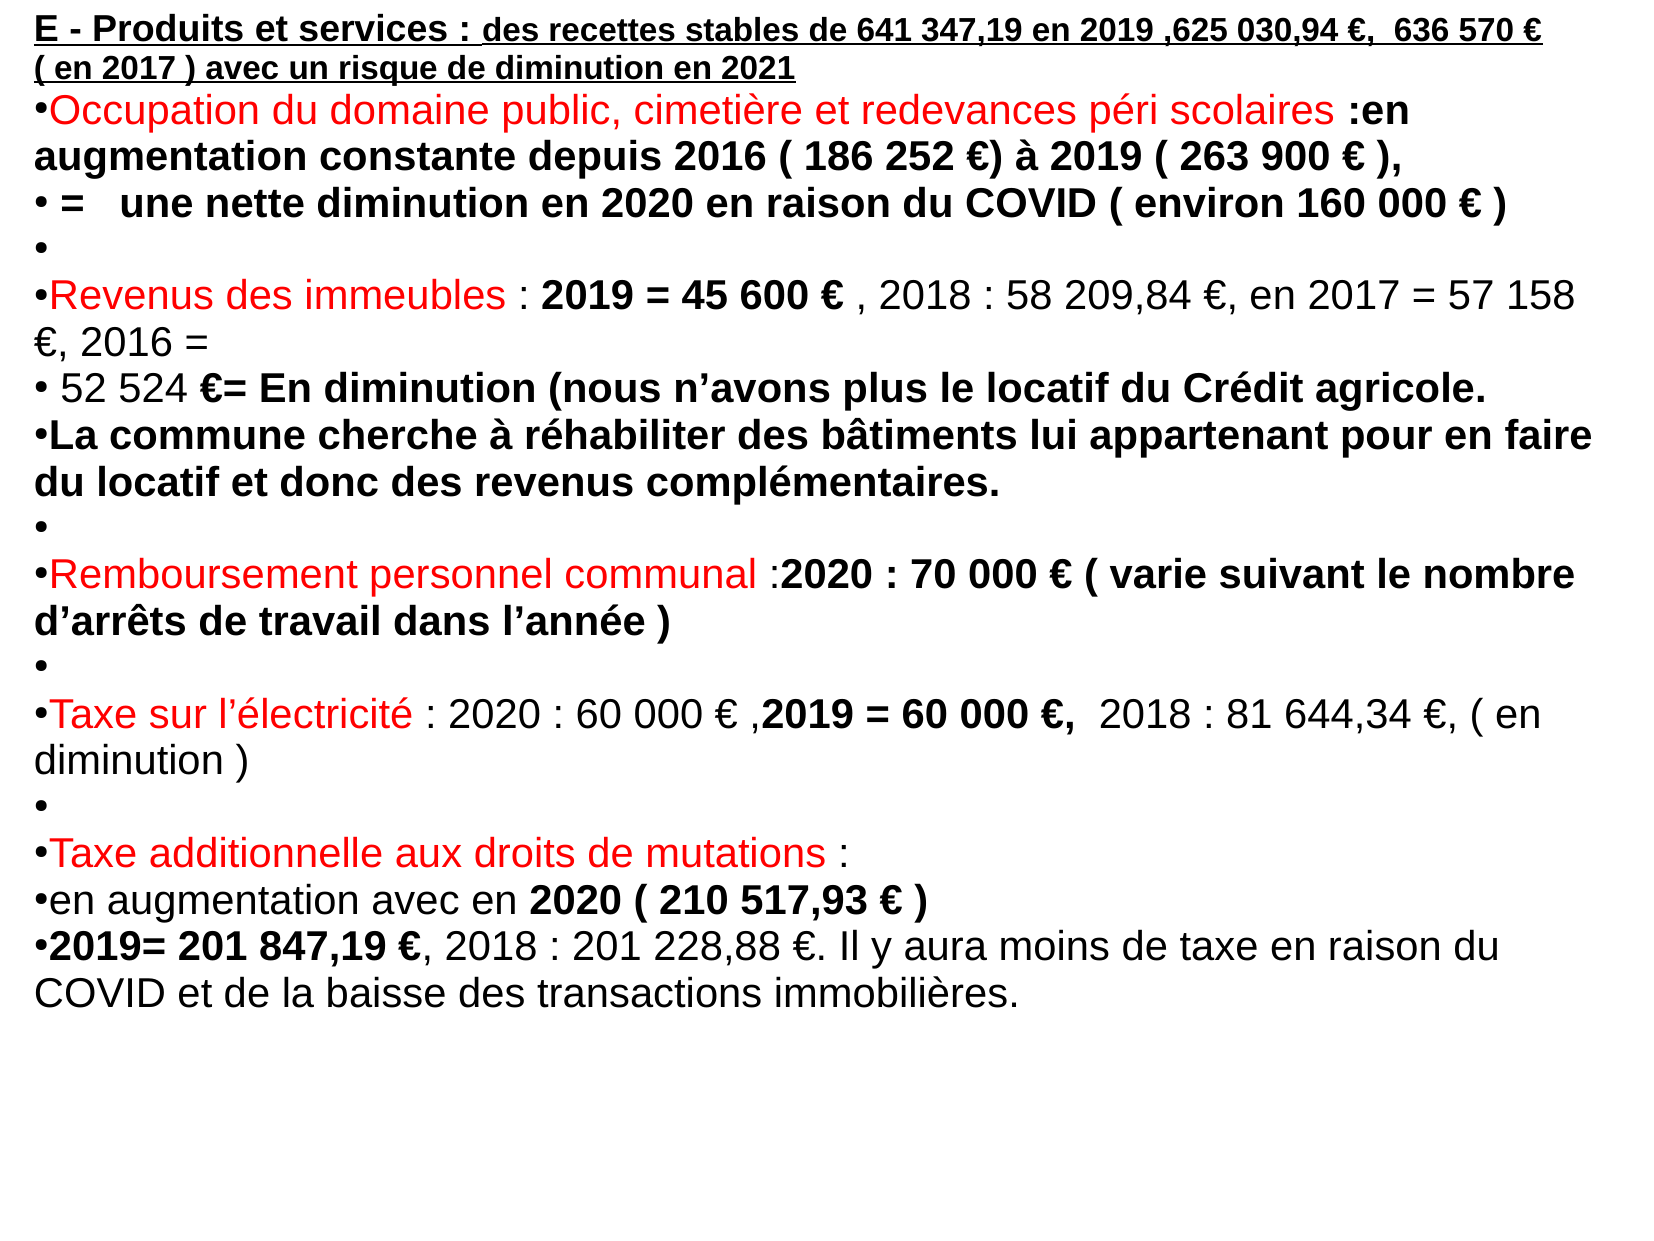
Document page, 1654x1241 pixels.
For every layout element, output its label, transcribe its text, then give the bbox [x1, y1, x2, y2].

text_box E - Produits et services : des recettes stables de 641 347,19 en 2019 ,625 030,94 €, 636 570 € ( en 2017 ) avec un risque de diminution en 2021 Occupation du domaine public, cimetière et redevances péri scolaires :en augmentation constante depuis 2016 ( 186 252 €) à 2019 ( 263 900 € ), = une nette diminution en 2020 en raison du COVID ( environ 160 000 € ) Revenus des immeubles : 2019 = 45 600 € , 2018 : 58 209,84 €, en 2017 = 57 158 €, 2016 = 52 524 €= En diminution (nous n’avons plus le locatif du Crédit agricole. La commune cherche à réhabiliter des bâtiments lui appartenant pour en faire du locatif et donc des revenus complémentaires. Remboursement personnel communal :2020 : 70 000 € ( varie suivant le nombre d’arrêts de travail dans l’année ) Taxe sur l’électricité : 2020 : 60 000 € ,2019 = 60 000 €, 2018 : 81 644,34 €, ( en diminution ) Taxe additionnelle aux droits de mutations : en augmentation avec en 2020 ( 210 517,93 € ) 2019= 201 847,19 €, 2018 : 201 228,88 €. Il y aura moins de taxe en raison du COVID et de la baisse des transactions immobilières. [19, 0, 1625, 1241]
